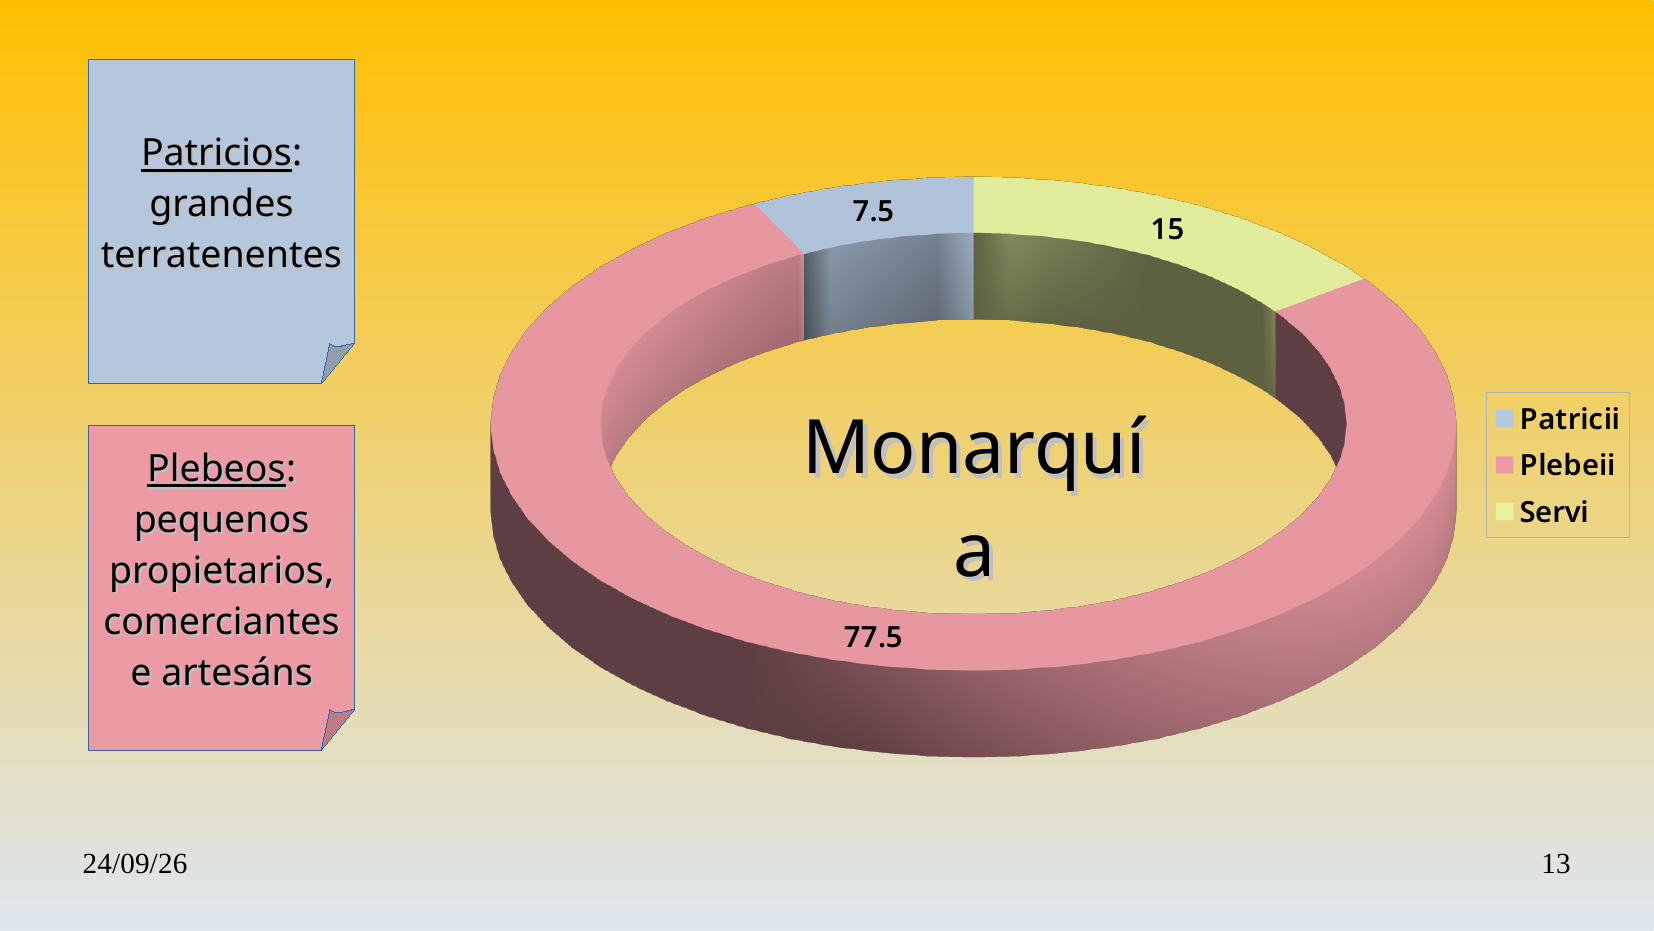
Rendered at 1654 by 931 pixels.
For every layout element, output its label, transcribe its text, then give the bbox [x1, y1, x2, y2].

chart [460, 66, 1642, 864]
text_box Plebeos: pequenos propietarios, comerciantes e artesáns [88, 425, 355, 751]
text_box Monarquía [767, 386, 1182, 514]
text_box Patricios: grandes terratenentes [88, 59, 355, 384]
